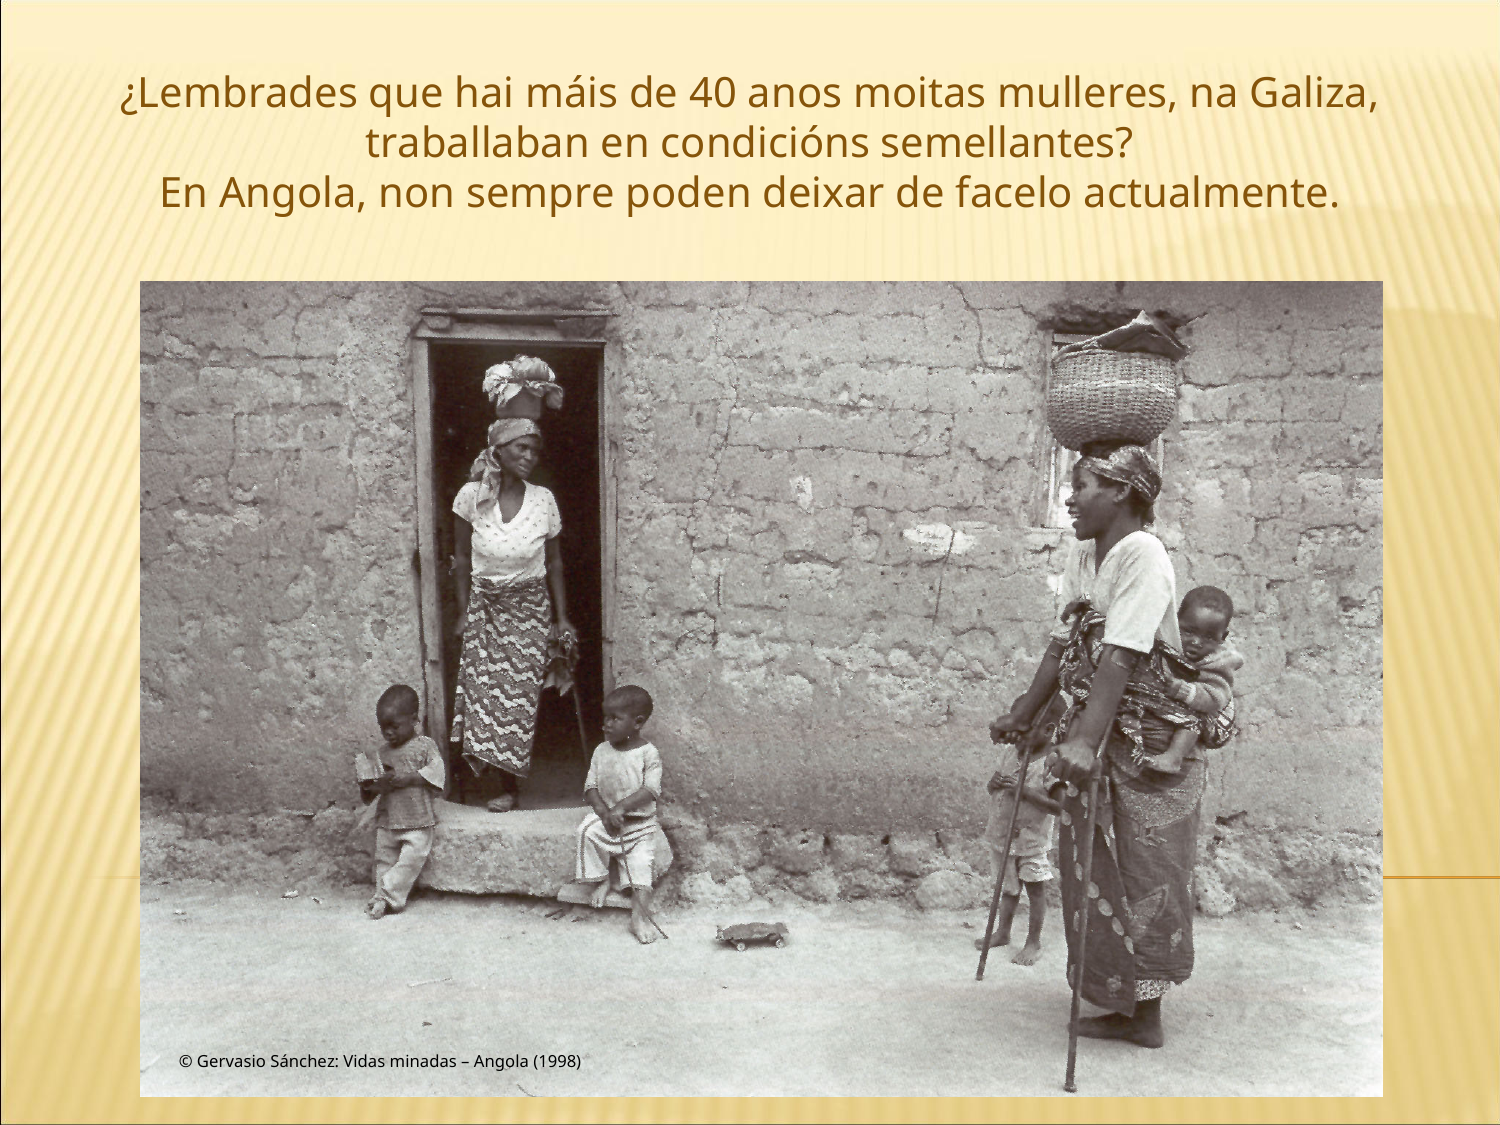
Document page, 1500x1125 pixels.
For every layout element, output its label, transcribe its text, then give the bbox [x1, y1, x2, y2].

text_box ¿Lembrades que hai máis de 40 anos moitas mulleres, na Galiza, traballaban en condicións semellantes? En Angola, non sempre poden deixar de facelo actualmente. [70, 58, 1430, 225]
picture [0, 0, 1500, 1125]
text_box © Gervasio Sánchez: Vidas minadas – Angola (1998) [163, 1042, 727, 1079]
